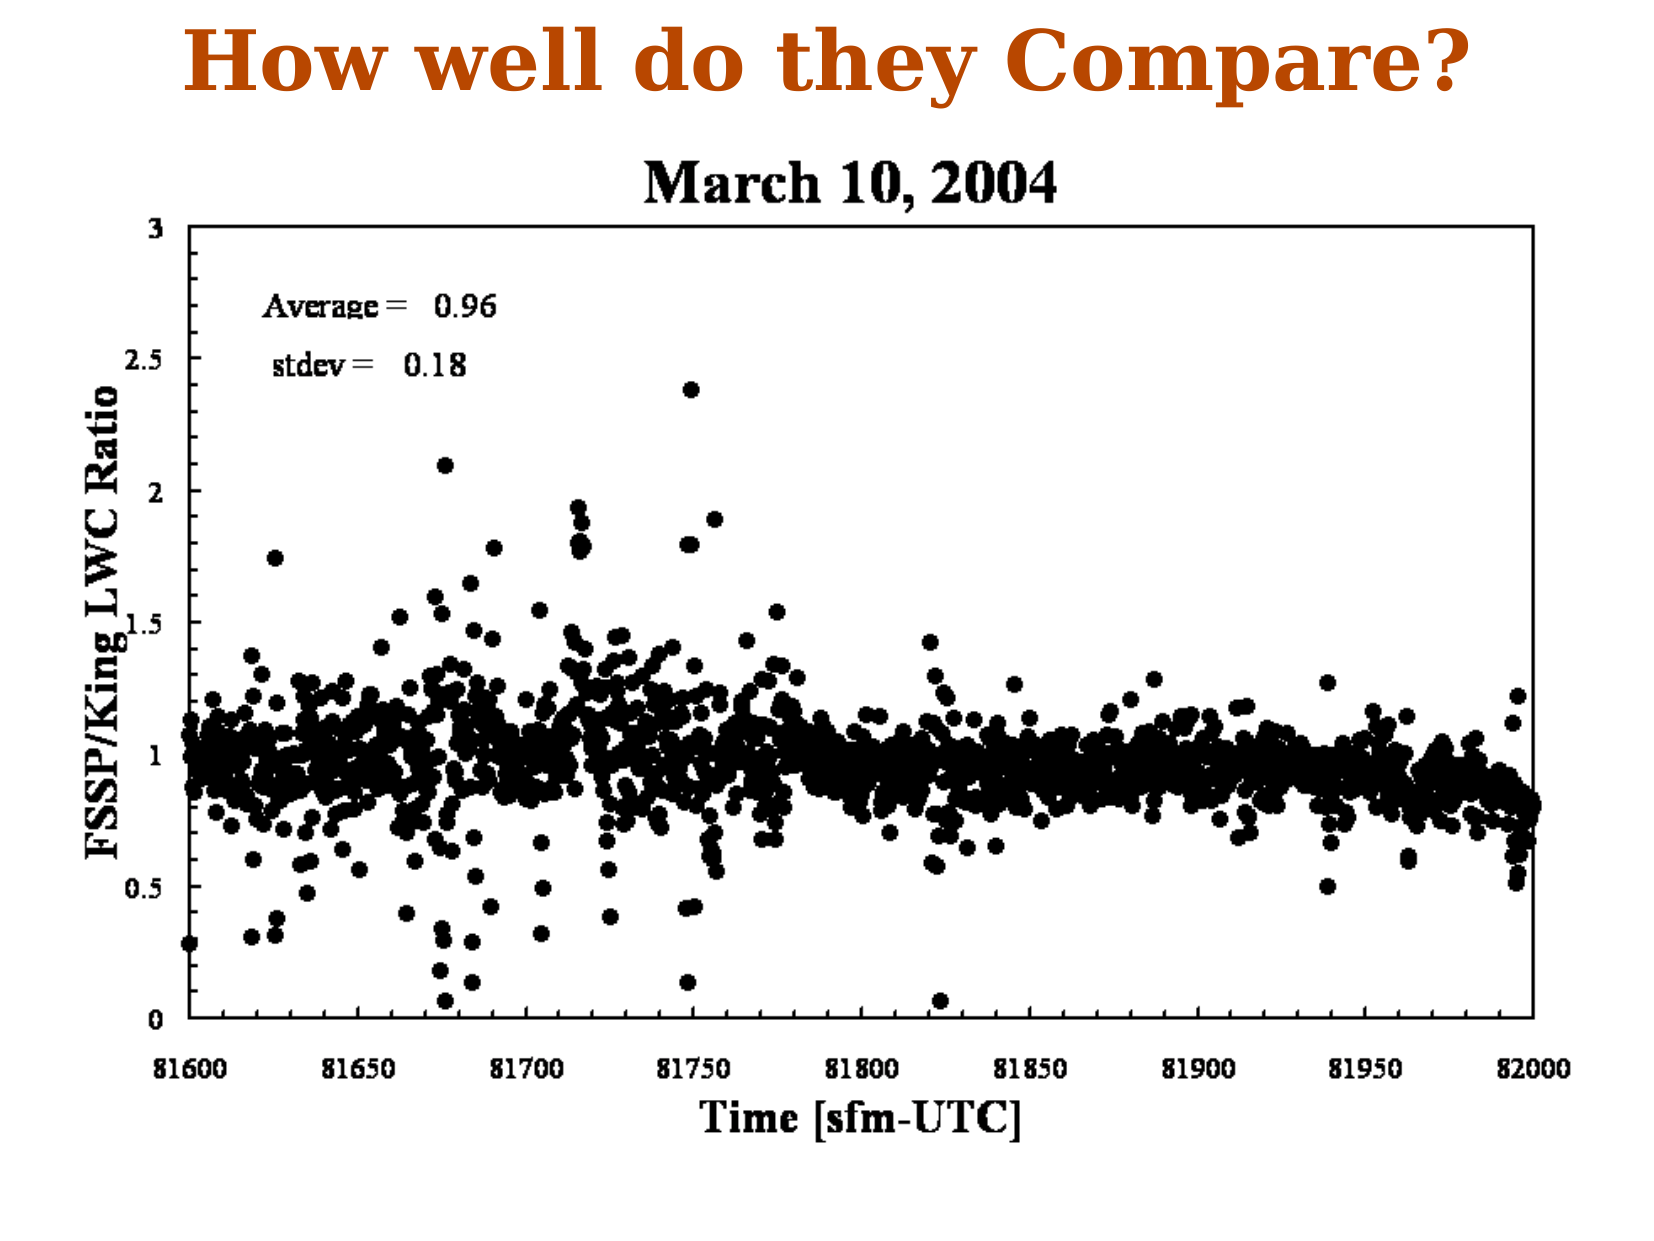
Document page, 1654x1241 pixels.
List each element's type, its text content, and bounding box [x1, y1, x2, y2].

text_box How well do they Compare? [0, 13, 1654, 110]
picture [55, 119, 1584, 1163]
